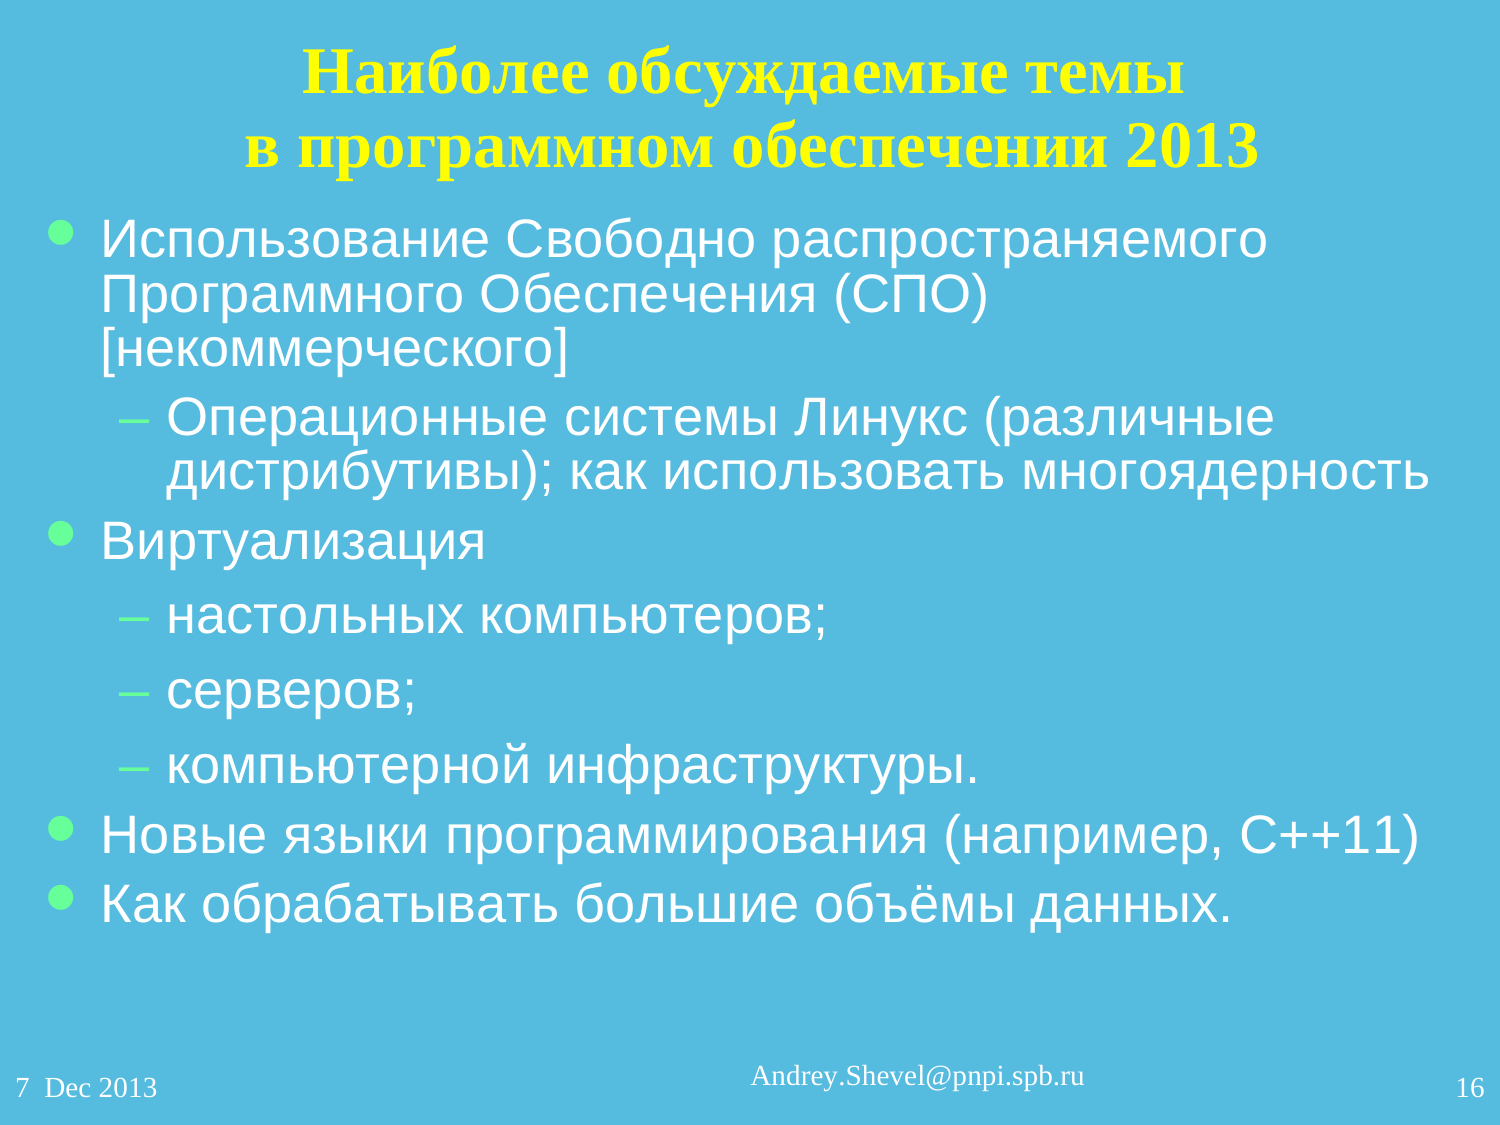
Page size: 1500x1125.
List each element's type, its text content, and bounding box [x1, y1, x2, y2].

list Использование Свободно распространяемого Программного Обеспечения (СПО) [некоммерческого] Операционные системы Линукс (различные дистрибутивы); как использовать многоядерность Виртуализация настольных компьютеров; серверов; компьютерной инфраструктуры. Новые языки программирования (например, C++11) Как обрабатывать большие объёмы данных. [29, 206, 1477, 1034]
title Наиболее обсуждаемые темы в программном обеспечении 2013 [29, 1, 1477, 190]
